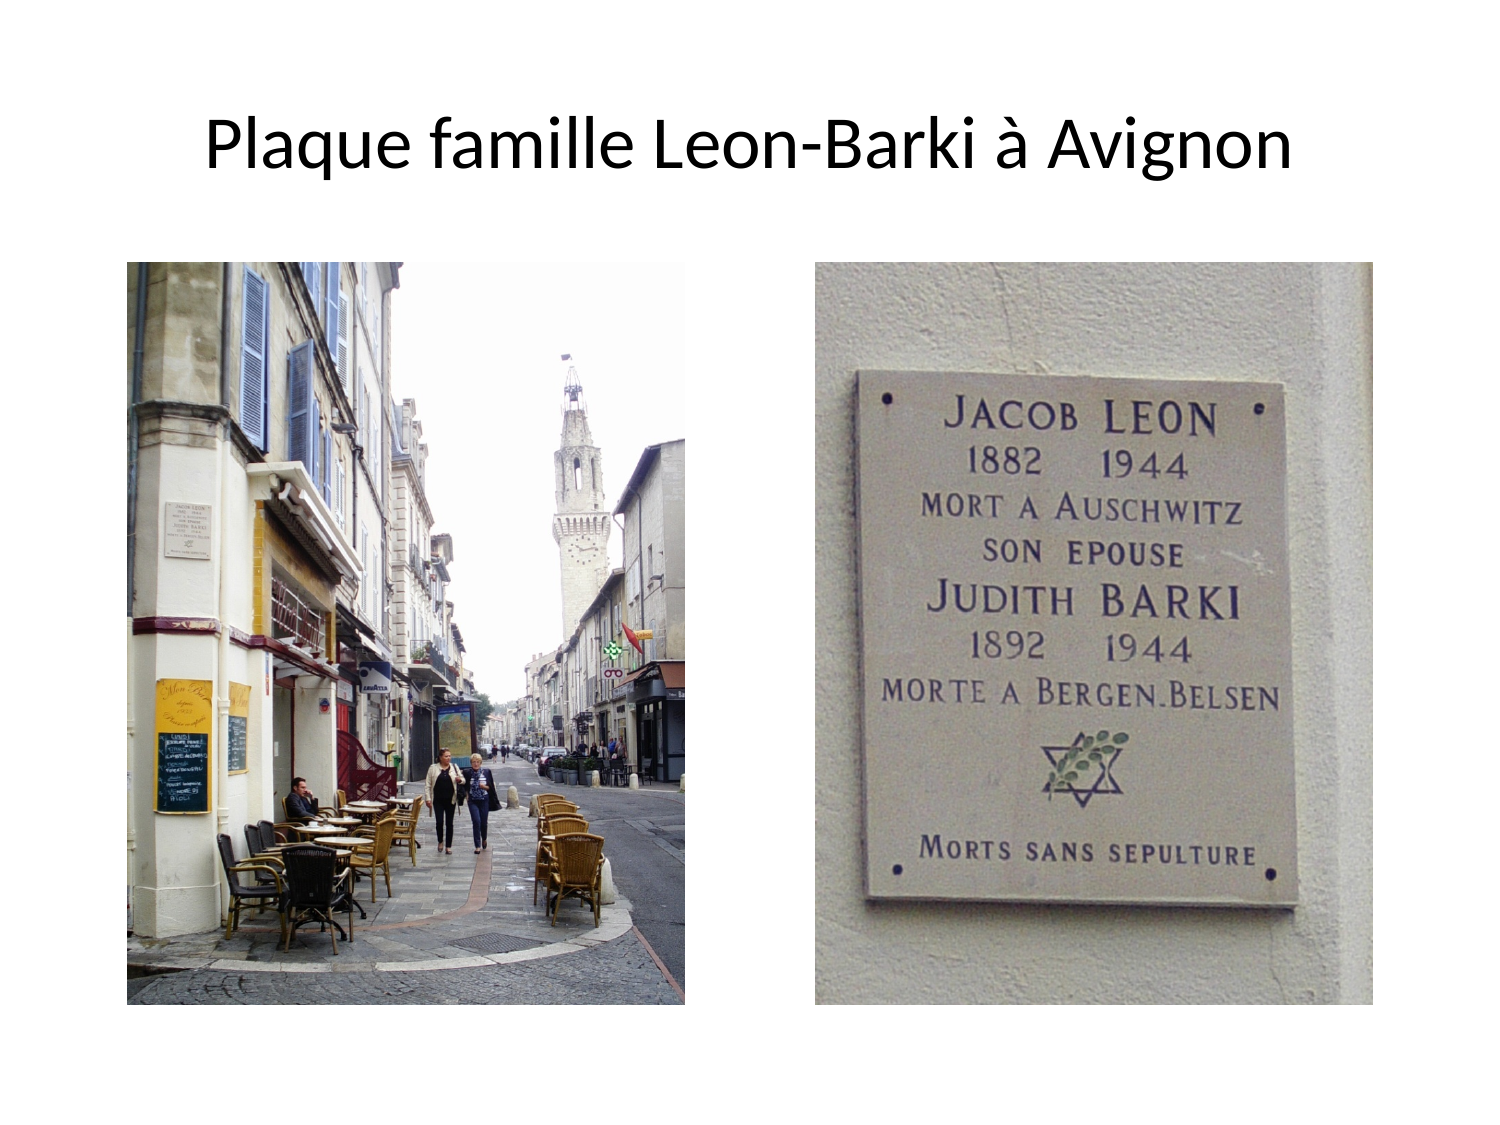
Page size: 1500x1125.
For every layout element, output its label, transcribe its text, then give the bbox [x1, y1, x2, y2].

text_box Plaque famille Leon-Barki à Avignon [75, 45, 1425, 233]
picture [127, 262, 685, 1005]
picture [815, 262, 1373, 1005]
